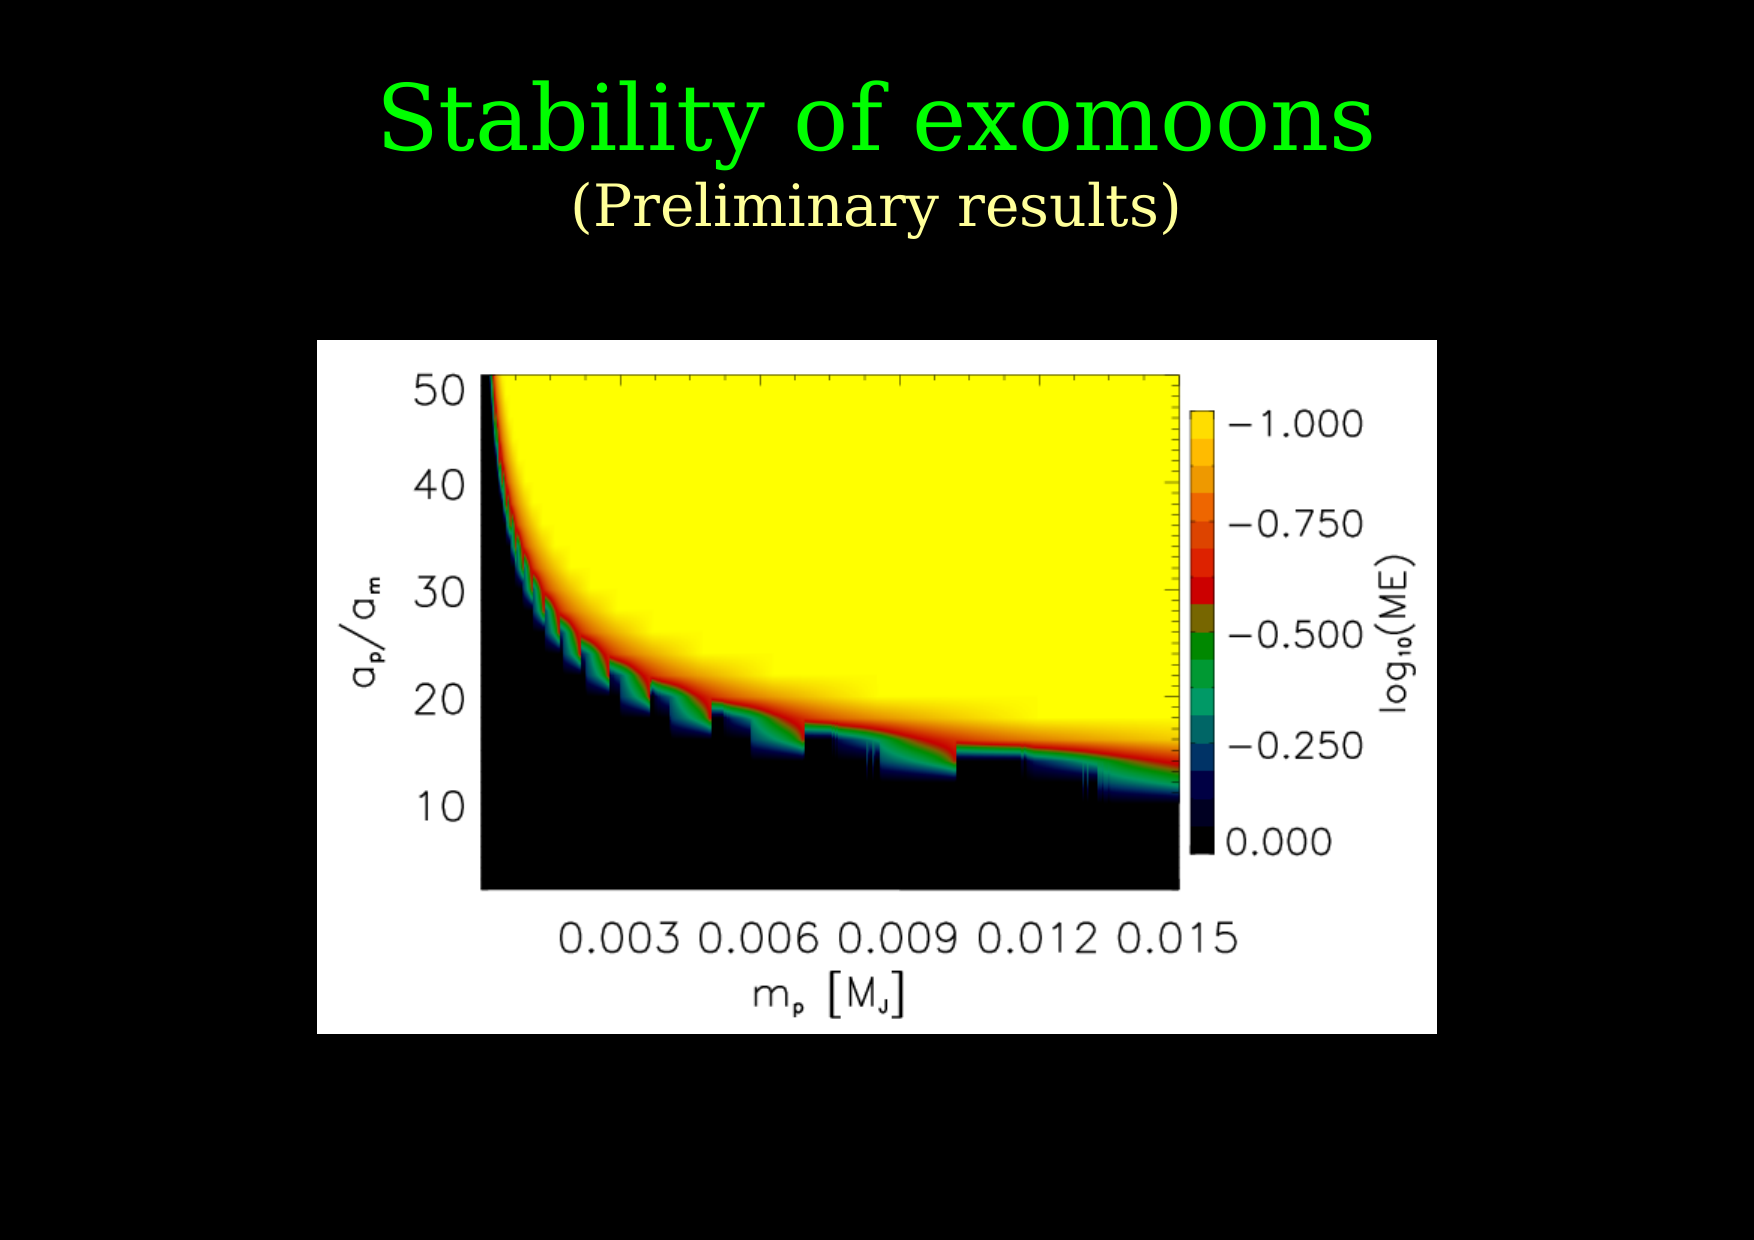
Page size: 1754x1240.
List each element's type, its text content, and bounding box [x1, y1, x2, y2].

picture [317, 340, 1437, 1034]
title Stability of exomoons (Preliminary results) [87, 56, 1667, 249]
